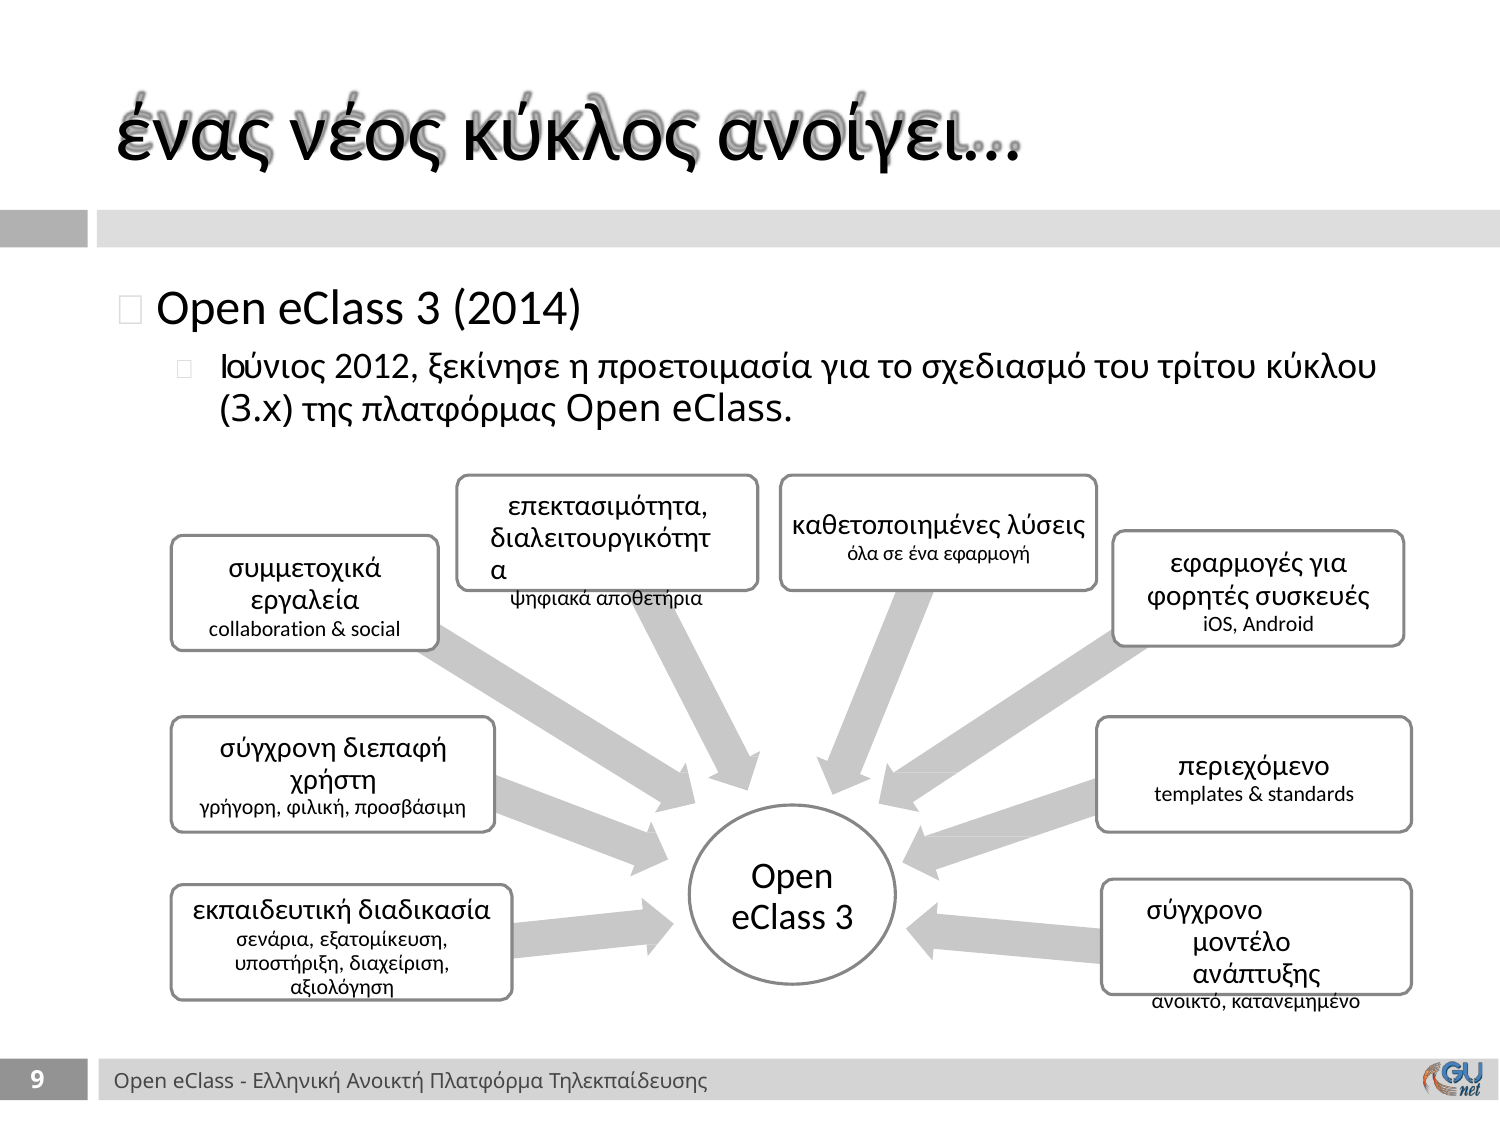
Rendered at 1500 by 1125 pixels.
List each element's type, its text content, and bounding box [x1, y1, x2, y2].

text_box [497, 775, 669, 877]
text_box [173, 537, 436, 648]
text_box συμμετοχικά εργαλεία collaboration & social [206, 549, 403, 640]
text_box σύγχρονη διεπαφή χρήστη γρήγορη, φιλική, προσβάσιμη [196, 730, 470, 821]
text_box [514, 897, 674, 959]
text_box 9 [26, 1063, 62, 1093]
text_box [816, 593, 934, 795]
text_box εκπαιδευτική διαδικασία σενάρια, εξατομίκευση, υποστήριξη, διαχείριση, αξιολόγηση [190, 890, 493, 997]
text_box [626, 593, 761, 791]
text_box [878, 629, 1148, 812]
text_box [1099, 719, 1409, 830]
text_box [173, 887, 510, 998]
text_box εφαρμογές για φορητές συσκευές iOS, Android [1145, 544, 1371, 635]
text_box [459, 477, 756, 588]
text_box [63, 42, 1098, 177]
text_box επεκτασιμότητα, διαλειτουργικότητα ψηφιακά αποθετήρια [488, 489, 727, 579]
text_box [1104, 881, 1409, 992]
text_box [1115, 533, 1402, 644]
title ένας νέος κύκλος ανοίγει… [89, 77, 1411, 165]
text_box [905, 902, 1099, 964]
text_box [173, 719, 493, 830]
text_box [0, 1058, 88, 1101]
text_box καθετοποιημένες λύσεις όλα σε ένα εφαρμογή [791, 505, 1087, 563]
text_box [902, 778, 1095, 881]
text_box [783, 477, 1095, 588]
text_box [98, 1058, 1499, 1101]
text_box σύγχρονο μοντέλο ανάπτυξης ανοικτό, κατανεμημένο [1144, 893, 1369, 983]
text_box [419, 624, 696, 813]
text_box Open eClass 3 [729, 854, 856, 938]
text_box  Open eClass 3 (2014)  Ιούνιος 2012, ξεκίνησε η προετοιμασία για το σχεδιασμό του τρίτου κύκλου (3.x) της πλατφόρμας Open eClass. [112, 274, 1380, 423]
text_box Open eClass - Ελληνική Ανοικτή Πλατφόρμα Τηλεκπαίδευσης [111, 1068, 753, 1094]
text_box περιεχόμενο templates & standards [1151, 746, 1358, 805]
